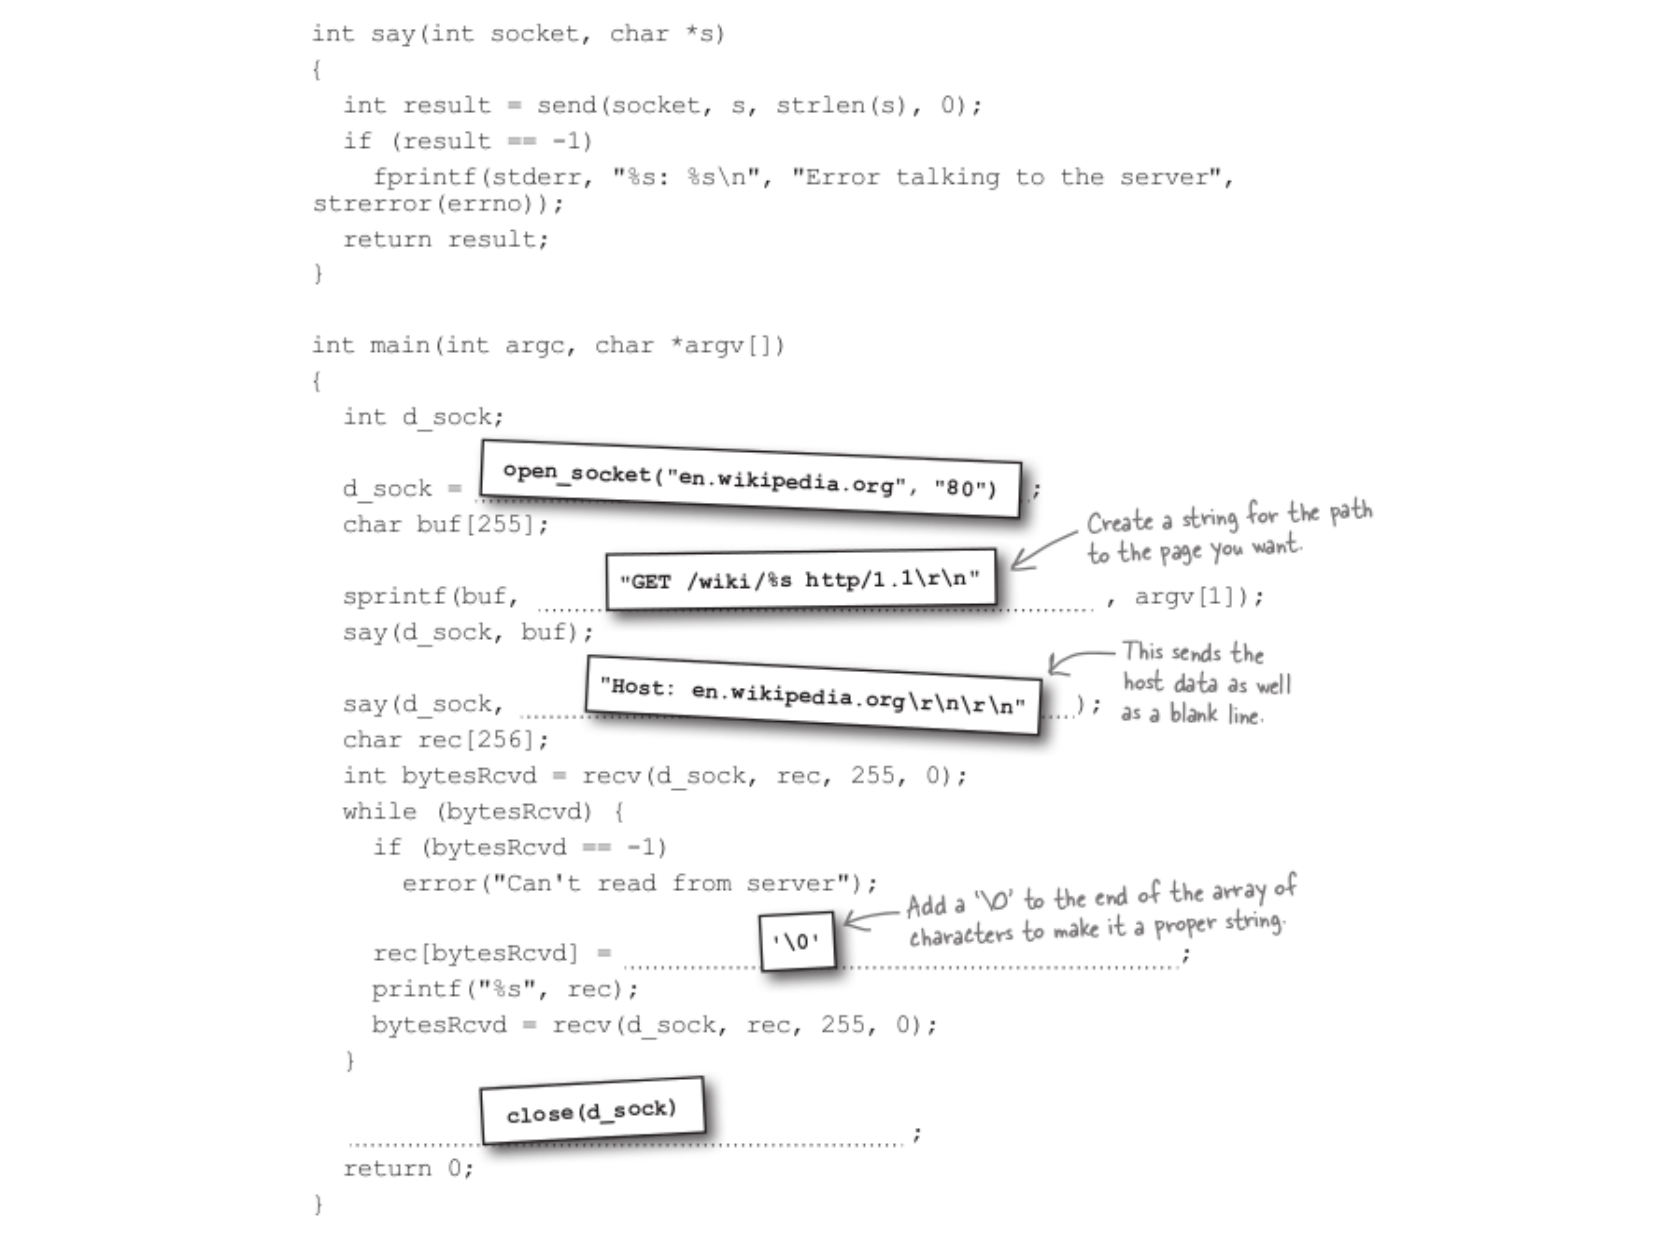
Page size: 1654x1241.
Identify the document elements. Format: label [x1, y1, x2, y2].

picture [283, 11, 1430, 1229]
